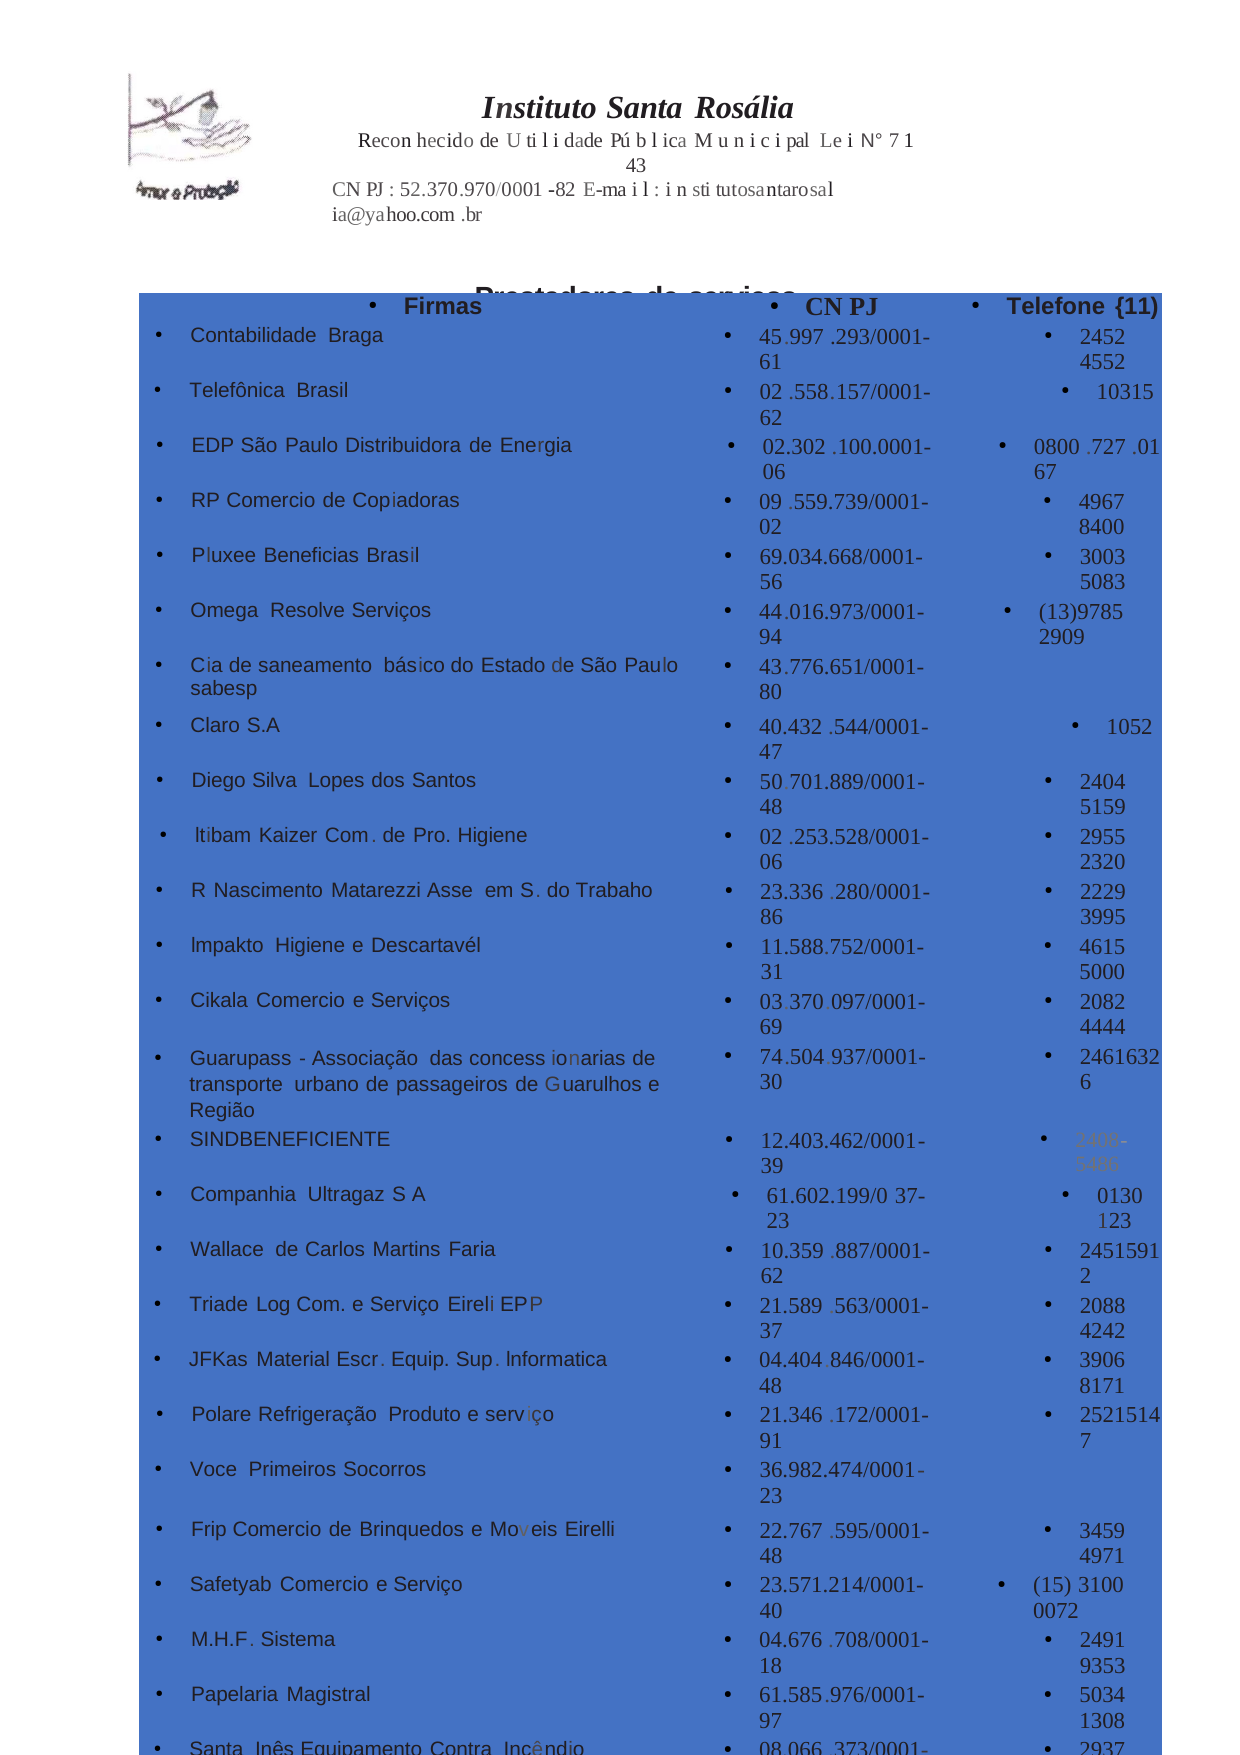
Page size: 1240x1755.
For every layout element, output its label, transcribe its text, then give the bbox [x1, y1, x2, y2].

table_cell EDP São Paulo Distribuidora de Energia [139, 434, 705, 489]
table_cell 12.403.462/0001-39 [705, 1128, 943, 1183]
table_cell 24515912 [943, 1238, 1162, 1293]
table_cell [943, 654, 1162, 714]
text_box Instituto Santa Rosália Recon hecido de U ti l i dade Pú b l ica M u n i c i pal Le i N° 7 1 43 CN PJ : 52.370.970/0001 -82 E-ma i l : i n sti tutosantarosal ia@yahoo.com .br Prestadores de serviços [330, 86, 935, 260]
table_cell lmpakto Higiene e Descartavél [139, 934, 705, 989]
table_cell 50.701.889/0001-48 [705, 769, 943, 824]
table_cell 21.589 .563/0001-37 [705, 1293, 943, 1348]
table_cell Wallace de Carlos Martins Faria [139, 1238, 705, 1293]
table_cell 2229 3995 [943, 879, 1162, 934]
table_cell 11.588.752/0001-31 [705, 934, 943, 989]
table_cell 10.359 .887/0001-62 [705, 1238, 943, 1293]
table_cell 08.066 .373/0001-77 [705, 1737, 943, 1755]
table_cell 10315 [943, 379, 1162, 434]
table_header CN PJ [705, 293, 943, 324]
table_cell RP Comercio de Copiadoras [139, 489, 705, 544]
table_cell 1052 [943, 714, 1162, 769]
table_cell JFKas Material Escr. Equip. Sup. lnformatica [139, 1348, 705, 1403]
table_cell 3459 4971 [943, 1518, 1162, 1573]
table_cell 2937 7561 [943, 1737, 1162, 1755]
table_cell 61.602.199/0 37-23 [705, 1183, 943, 1238]
table_cell M.H.F. Sistema [139, 1628, 705, 1682]
table_cell [943, 1457, 1162, 1518]
table_cell (13)9785 2909 [943, 599, 1162, 654]
table_cell Pluxee Beneficias Brasil [139, 544, 705, 599]
table_cell 2408-5486 [943, 1128, 1162, 1183]
table_cell 04.676 .708/0001-18 [705, 1628, 943, 1682]
table_cell 44.016.973/0001-94 [705, 599, 943, 654]
table_cell Omega Resolve Serviços [139, 599, 705, 654]
table_cell 0130 123 [943, 1183, 1162, 1238]
table_cell Companhia Ultragaz S A [139, 1183, 705, 1238]
table_cell 23.336 .280/0001-86 [705, 879, 943, 934]
table_cell Claro S.A [139, 714, 705, 769]
table_cell 09 .559.739/0001-02 [705, 489, 943, 544]
table_cell Diego Silva Lopes dos Santos [139, 769, 705, 824]
table_cell Polare Refrigeração Produto e serviço [139, 1403, 705, 1457]
table_cell 04.404.846/0001-48 [705, 1348, 943, 1403]
table_cell 2088 4242 [943, 1293, 1162, 1348]
table_cell (15) 3100 0072 [943, 1573, 1162, 1628]
table_cell 2491 9353 [943, 1628, 1162, 1682]
table_cell Cia de saneamento básico do Estado de São Paulo sabesp [139, 654, 705, 714]
table_cell Papelaria Magistral [139, 1682, 705, 1737]
table_cell 40.432 .544/0001-47 [705, 714, 943, 769]
table_cell Safetyab Comercio e Serviço [139, 1573, 705, 1628]
table_cell 03.370.097/0001-69 [705, 989, 943, 1044]
table_cell ltibam Kaizer Com. de Pro. Higiene [139, 824, 705, 879]
table_cell 02 .253.528/0001-06 [705, 824, 943, 879]
table_cell 74.504.937/0001-30 [705, 1044, 943, 1128]
table_cell 61.585.976/0001-97 [705, 1682, 943, 1737]
table_cell 2452 4552 [943, 324, 1162, 379]
table_cell 22.767 .595/0001-48 [705, 1518, 943, 1573]
table_cell 02.302 .100.0001-06 [705, 434, 943, 489]
table_header Firmas [139, 293, 705, 324]
table_cell Guarupass - Associação das concess ionarias de transporte urbano de passageiros de Guarulhos e Região [139, 1044, 705, 1128]
table_cell 3906 8171 [943, 1348, 1162, 1403]
table_cell 5034 1308 [943, 1682, 1162, 1737]
table_cell Santa Inês Equipamento Contra Incêndio [139, 1737, 705, 1755]
table_cell 25215147 [943, 1403, 1162, 1457]
table_cell 43.776.651/0001-80 [705, 654, 943, 714]
table_cell 36.982.474/0001-23 [705, 1457, 943, 1518]
table_cell 0800 .727 .0167 [943, 434, 1162, 489]
table_cell 24616326 [943, 1044, 1162, 1128]
table_cell Voce Primeiros Socorros [139, 1457, 705, 1518]
table_cell 4615 5000 [943, 934, 1162, 989]
table_cell R Nascimento Matarezzi Asse em S. do Trabaho [139, 879, 705, 934]
table_cell 02 .558.157/0001-62 [705, 379, 943, 434]
table_cell 23.571.214/0001-40 [705, 1573, 943, 1628]
table_cell Frip Comercio de Brinquedos e Moveis Eirelli [139, 1518, 705, 1573]
table_cell 2955 2320 [943, 824, 1162, 879]
table_cell Telefônica Brasil [139, 379, 705, 434]
table_cell 4967 8400 [943, 489, 1162, 544]
table_cell Cikala Comercio e Serviços [139, 989, 705, 1044]
table_cell 69.034.668/0001-56 [705, 544, 943, 599]
table_cell 21.346 .172/0001-91 [705, 1403, 943, 1457]
table_cell Contabilidade Braga [139, 324, 705, 379]
table_header Telefone {11) [943, 293, 1162, 324]
table_cell SINDBENEFICIENTE [139, 1128, 705, 1183]
table_cell Triade Log Com. e Serviço Eireli EPP [139, 1293, 705, 1348]
table_cell 45.997 .293/0001-61 [705, 324, 943, 379]
table_cell 3003 5083 [943, 544, 1162, 599]
table_cell 2404 5159 [943, 769, 1162, 824]
table_cell 2082 4444 [943, 989, 1162, 1044]
